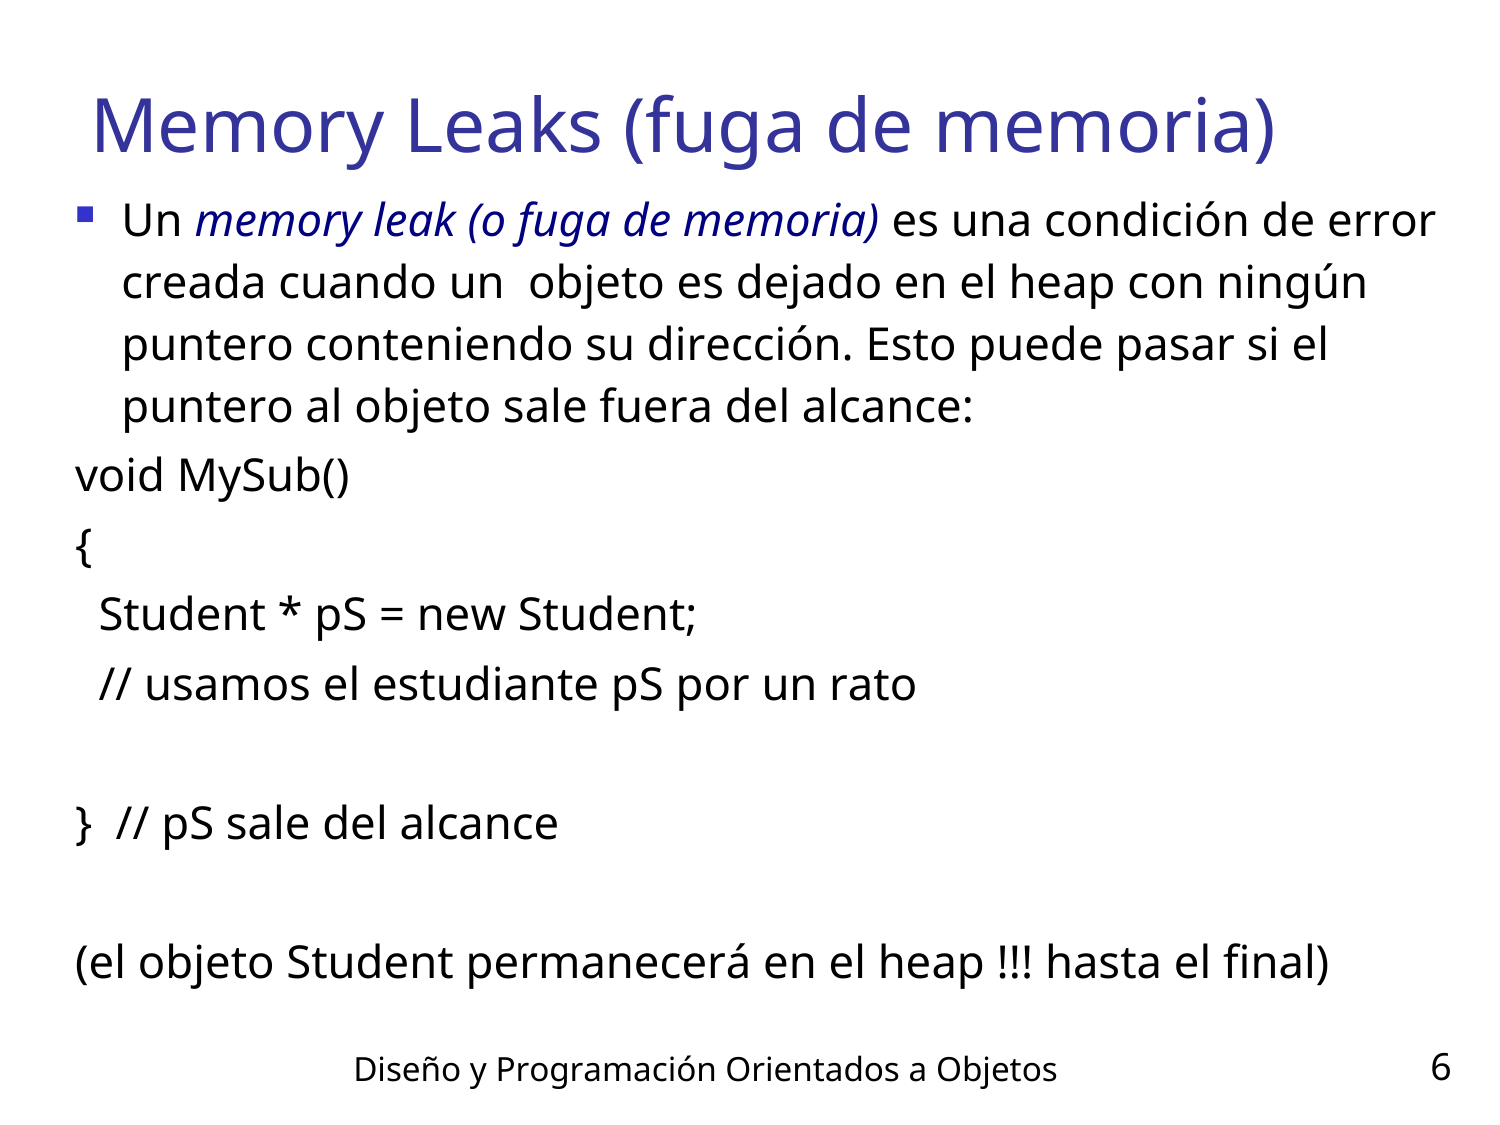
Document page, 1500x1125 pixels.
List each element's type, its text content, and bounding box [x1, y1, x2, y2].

list Un memory leak (o fuga de memoria) es una condición de error creada cuando un objeto es dejado en el heap con ningún puntero conteniendo su dirección. Esto puede pasar si el puntero al objeto sale fuera del alcance: void MySub()‏ { Student * pS = new Student; // usamos el estudiante pS por un rato } // pS sale del alcance (el objeto Student permanecerá en el heap !!! hasta el final)‏ [75, 187, 1462, 993]
title Memory Leaks (fuga de memoria)‏ [75, 19, 1466, 182]
